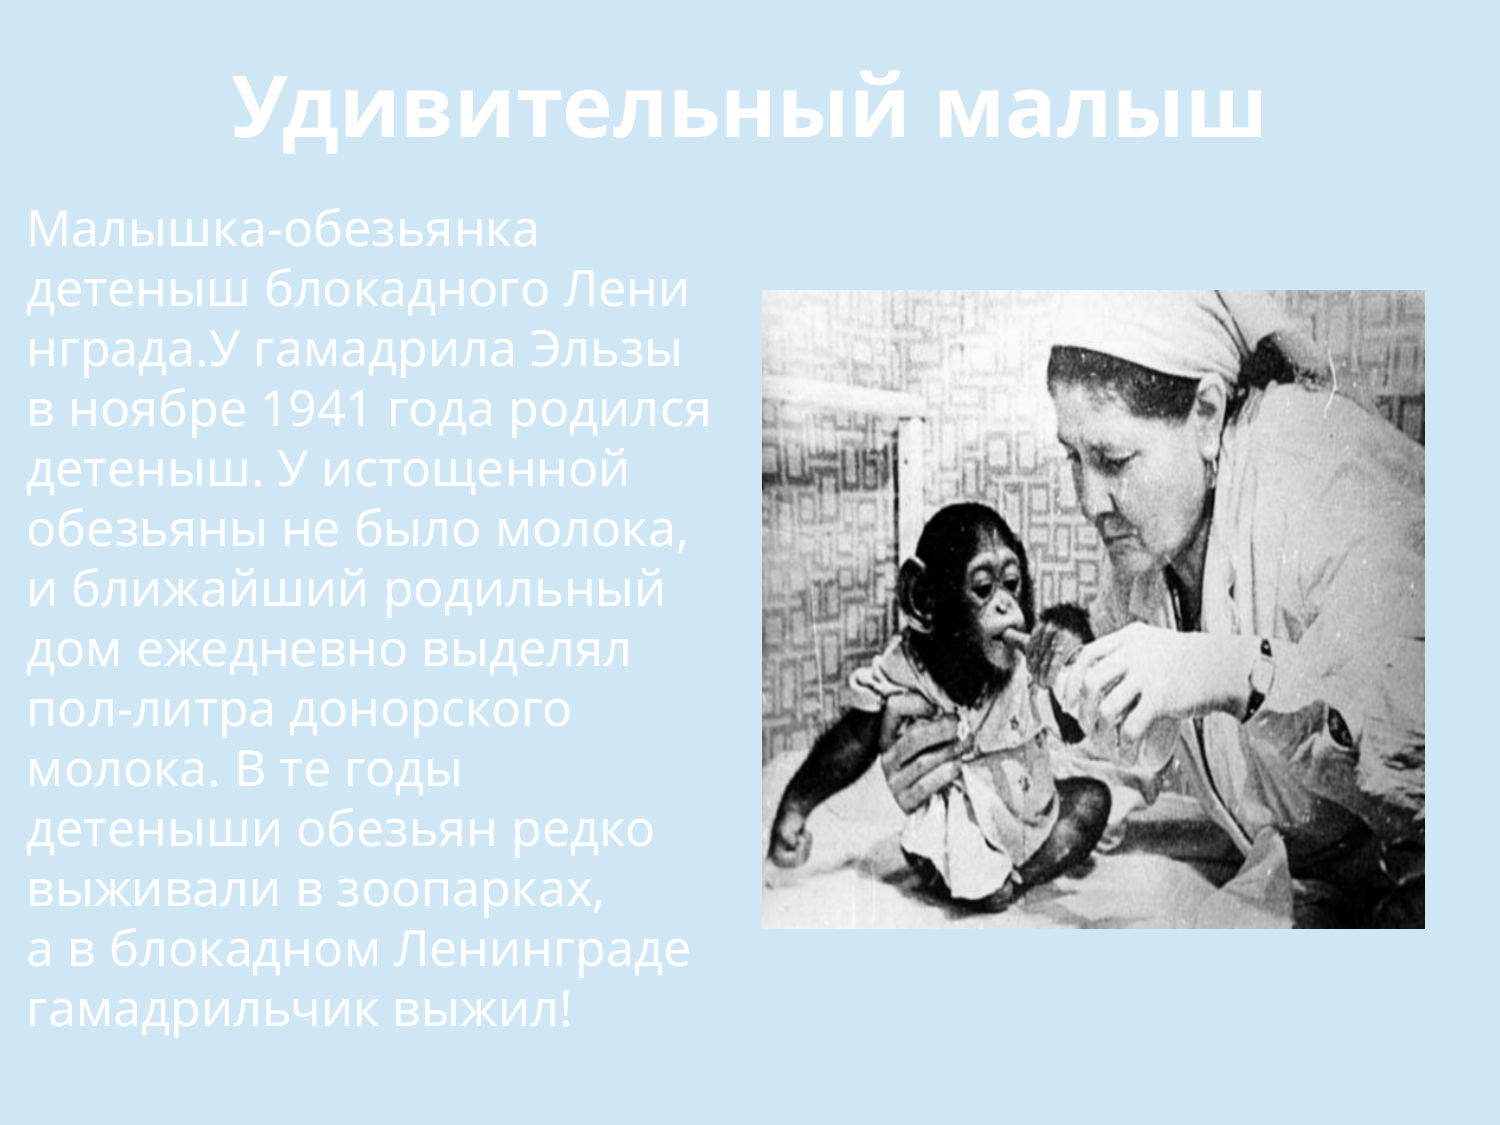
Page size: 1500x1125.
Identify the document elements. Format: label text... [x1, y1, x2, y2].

list Малышка-обезьянка детеныш блокадного Ленинграда.У гамадрила Эльзы в ноябре 1941 года родился детеныш. У истощенной обезьяны не было молока, и ближайший родильный дом ежедневно выделял пол-литра донорского молока. В те годы детеныши обезьян редко выживали в зоопарках, а в блокадном Ленинграде гамадрильчик выжил! [11, 188, 738, 932]
title Удивительный малыш [75, 45, 1425, 233]
picture [762, 290, 1425, 929]
